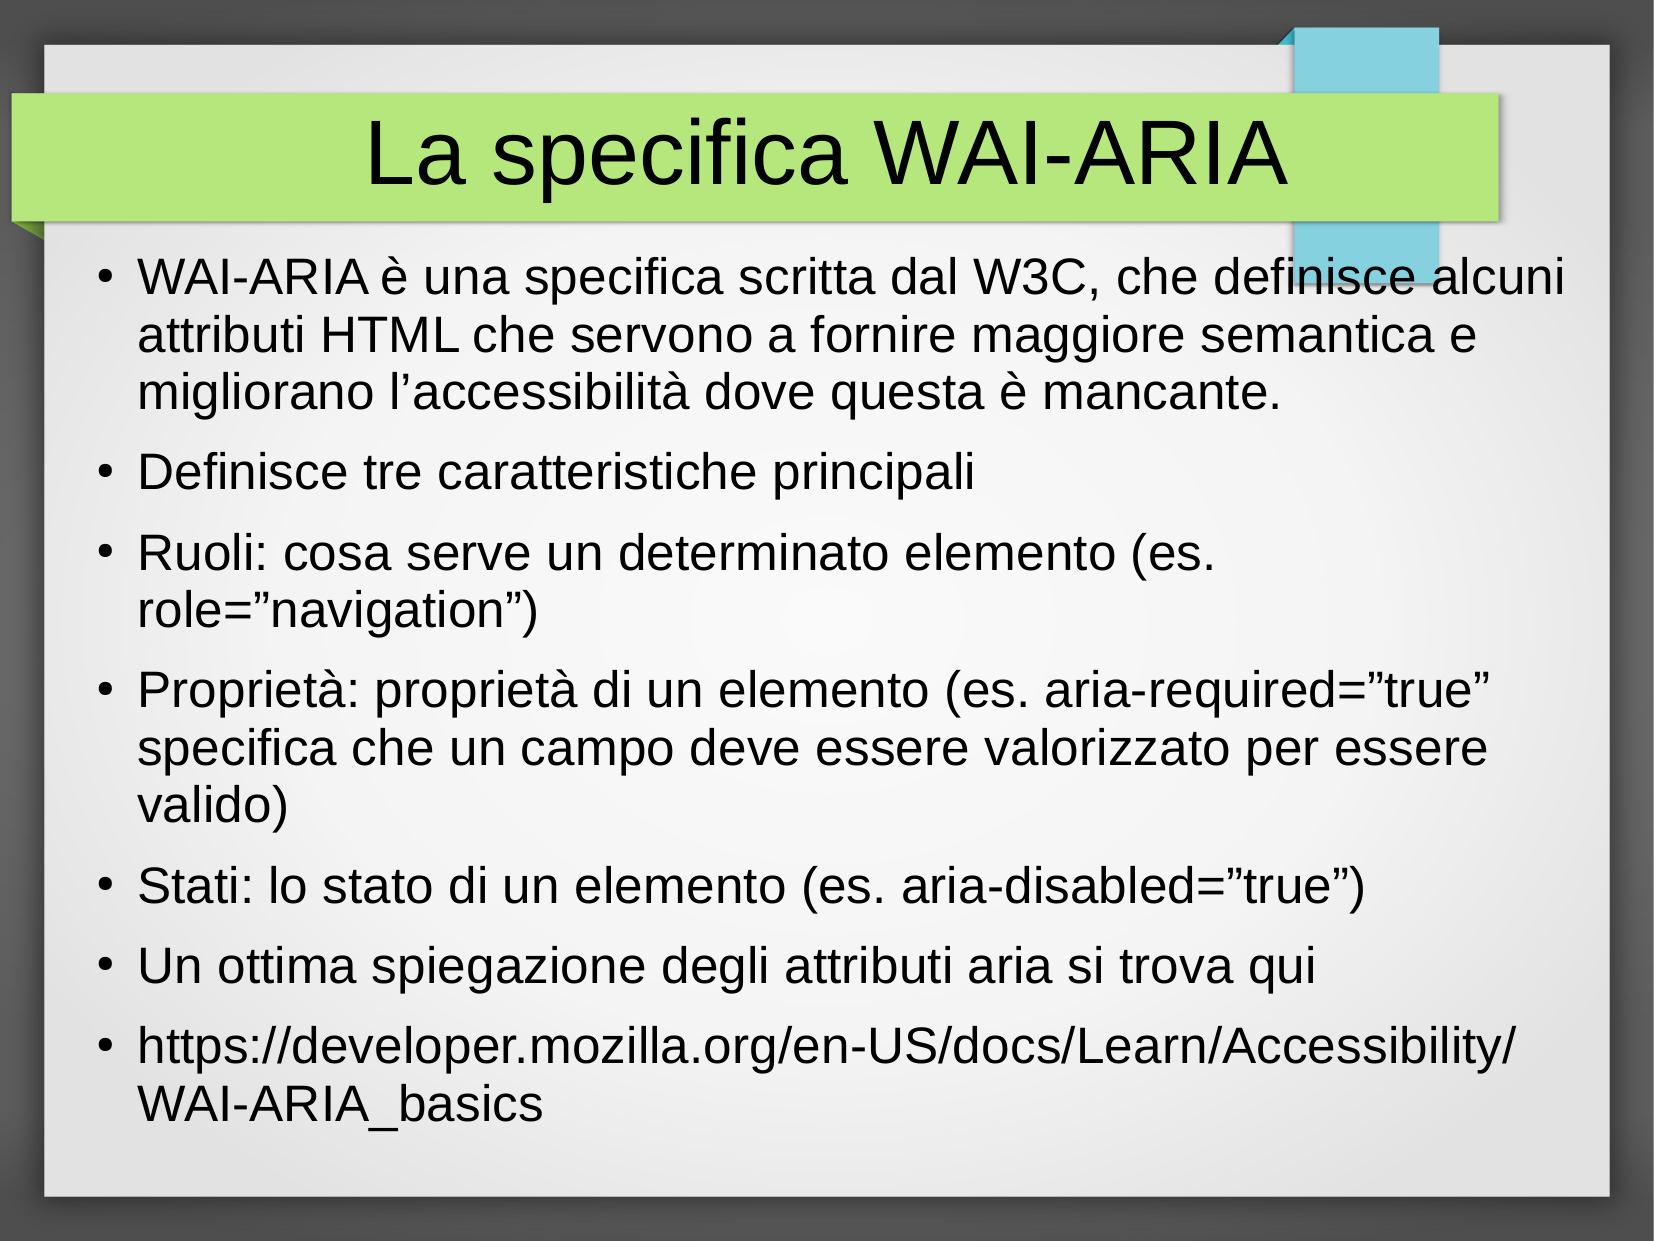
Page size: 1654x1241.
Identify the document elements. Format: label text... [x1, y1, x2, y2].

list WAI-ARIA è una specifica scritta dal W3C, che definisce alcuni attributi HTML che servono a fornire maggiore semantica e migliorano l’accessibilità dove questa è mancante. Definisce tre caratteristiche principali Ruoli: cosa serve un determinato elemento (es. role=”navigation”) Proprietà: proprietà di un elemento (es. aria-required=”true” specifica che un campo deve essere valorizzato per essere valido) Stati: lo stato di un elemento (es. aria-disabled=”true”) Un ottima spiegazione degli attributi aria si trova qui https://developer.mozilla.org/en-US/docs/Learn/Accessibility/WAI-ARIA_basics [82, 248, 1571, 1146]
picture [0, 0, 1654, 1241]
title La specifica WAI-ARIA [82, 49, 1571, 248]
